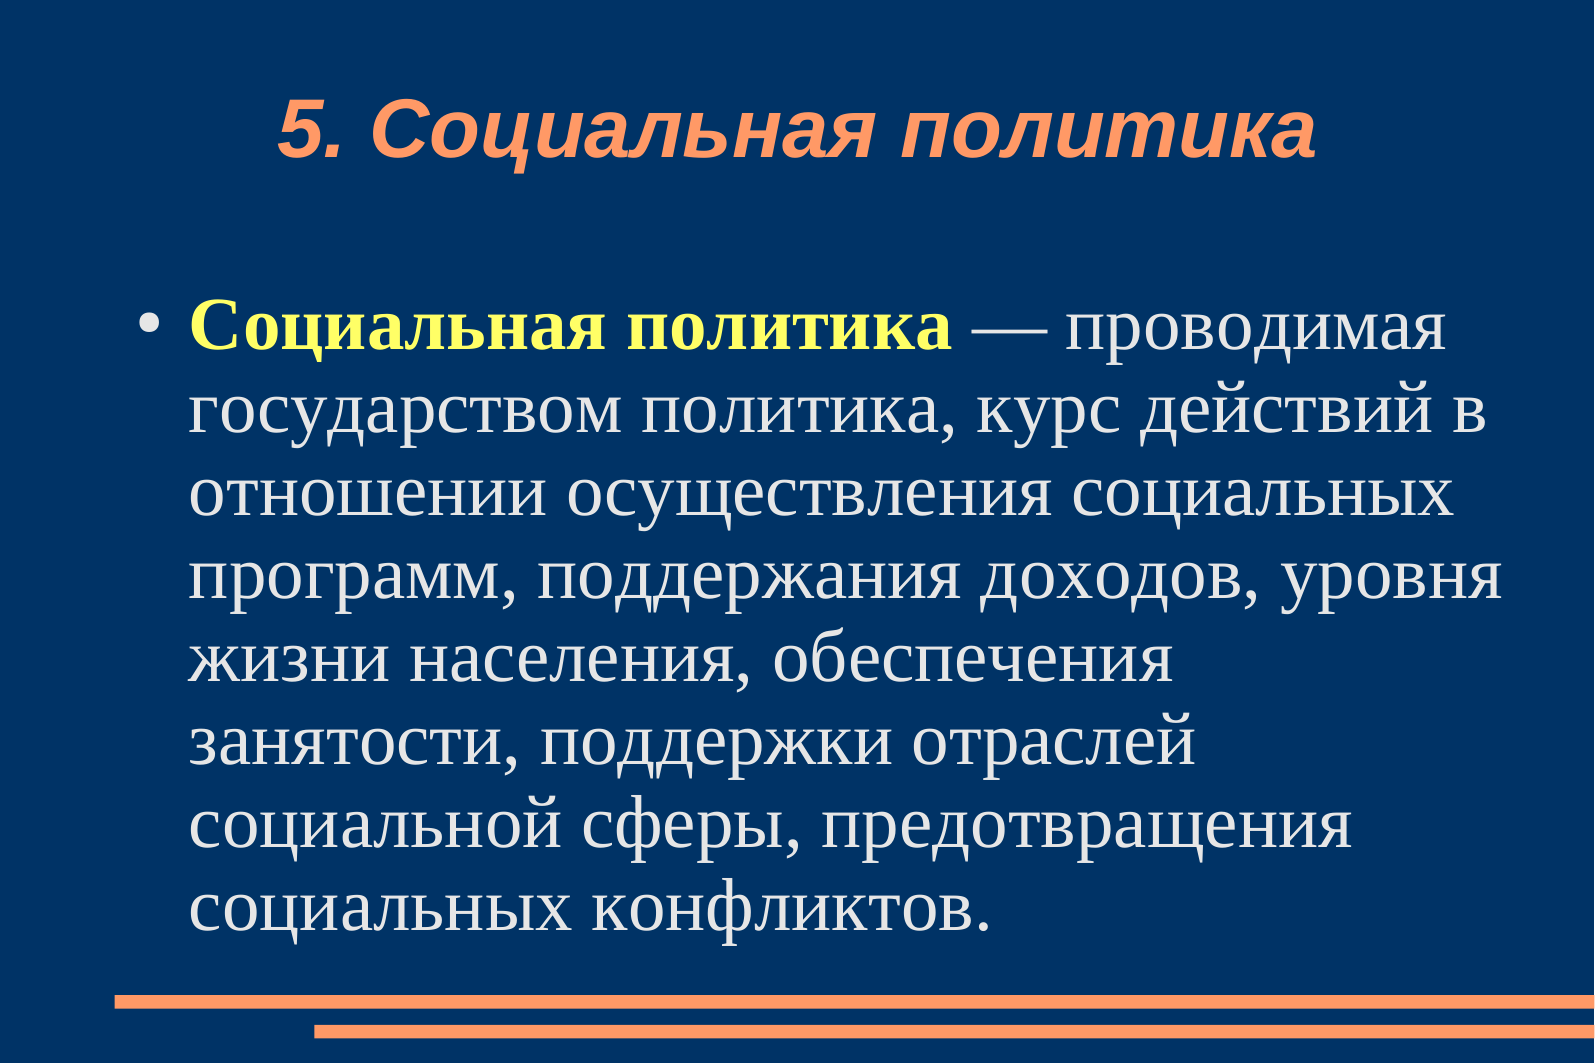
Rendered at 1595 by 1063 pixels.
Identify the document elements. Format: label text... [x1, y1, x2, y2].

list Социальная политика — проводимая государством политика, курс действий в отношении осуществления социальных программ, поддержания доходов, уровня жизни населения, обеспечения занятости, поддержки отраслей социальной сферы, предотвращения социальных конфликтов. [118, 282, 1506, 977]
title 5. Социальная политика [117, 39, 1479, 218]
